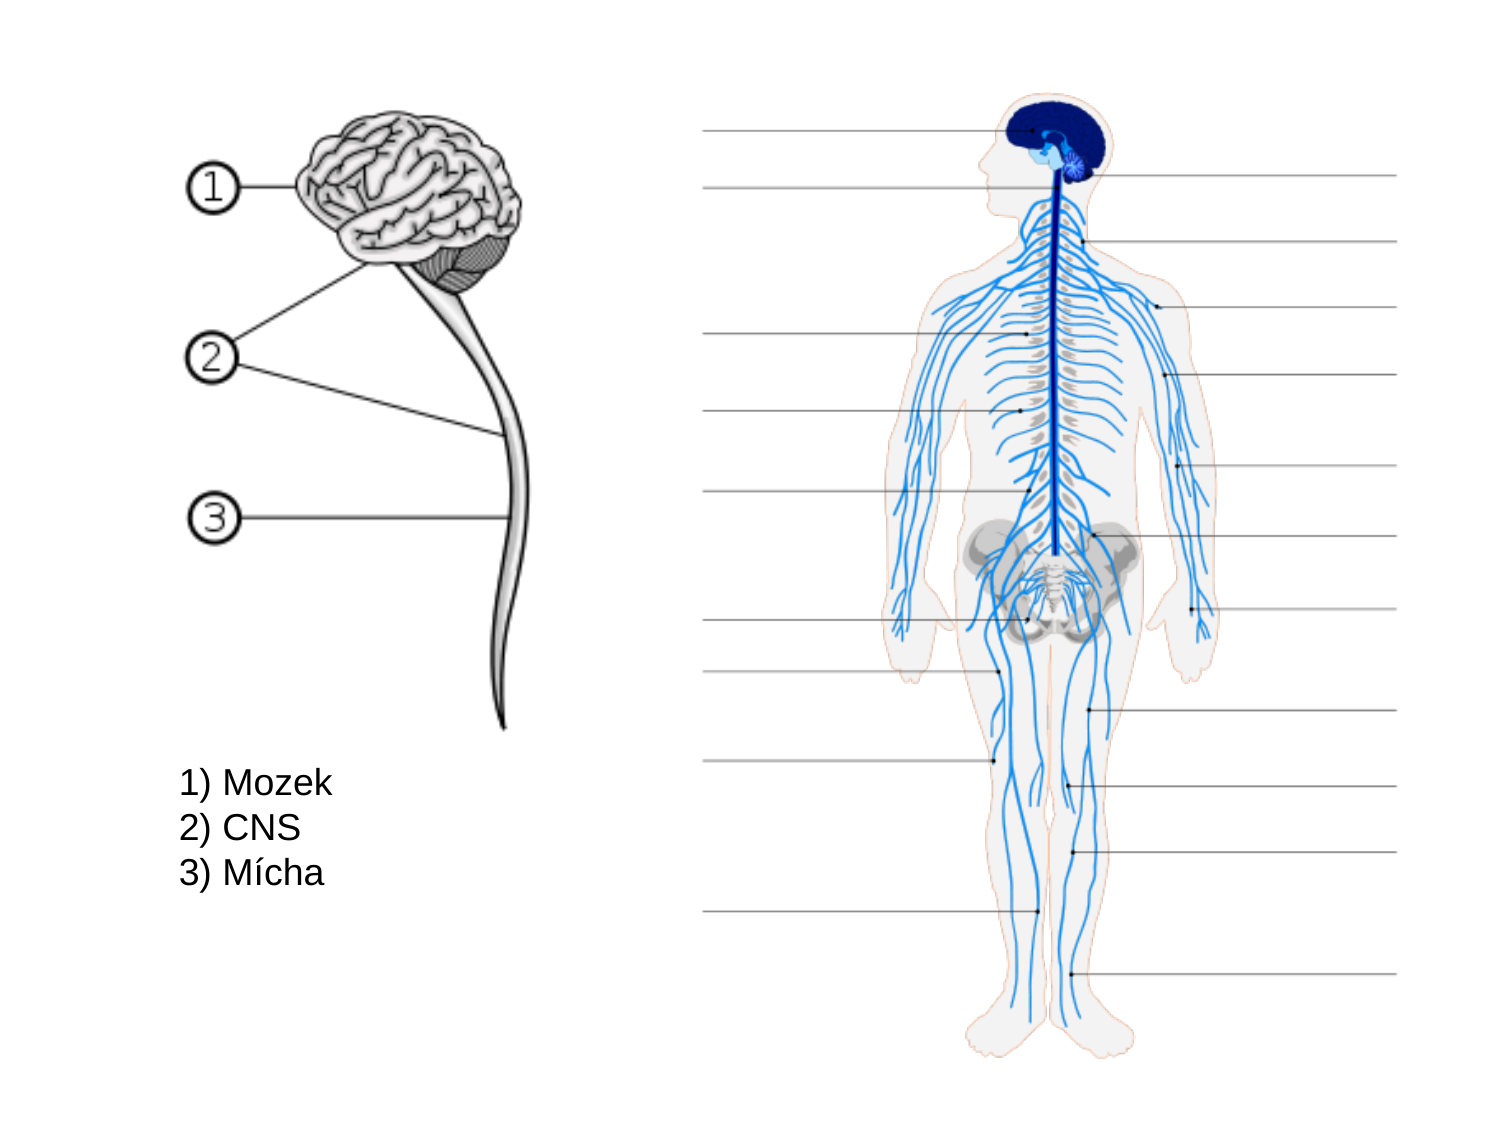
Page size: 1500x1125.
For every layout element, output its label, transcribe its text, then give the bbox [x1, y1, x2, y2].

text_box [691, 82, 1409, 1069]
text_box 1) Mozek 2) CNS 3) Mícha [163, 749, 411, 946]
picture [140, 70, 598, 771]
